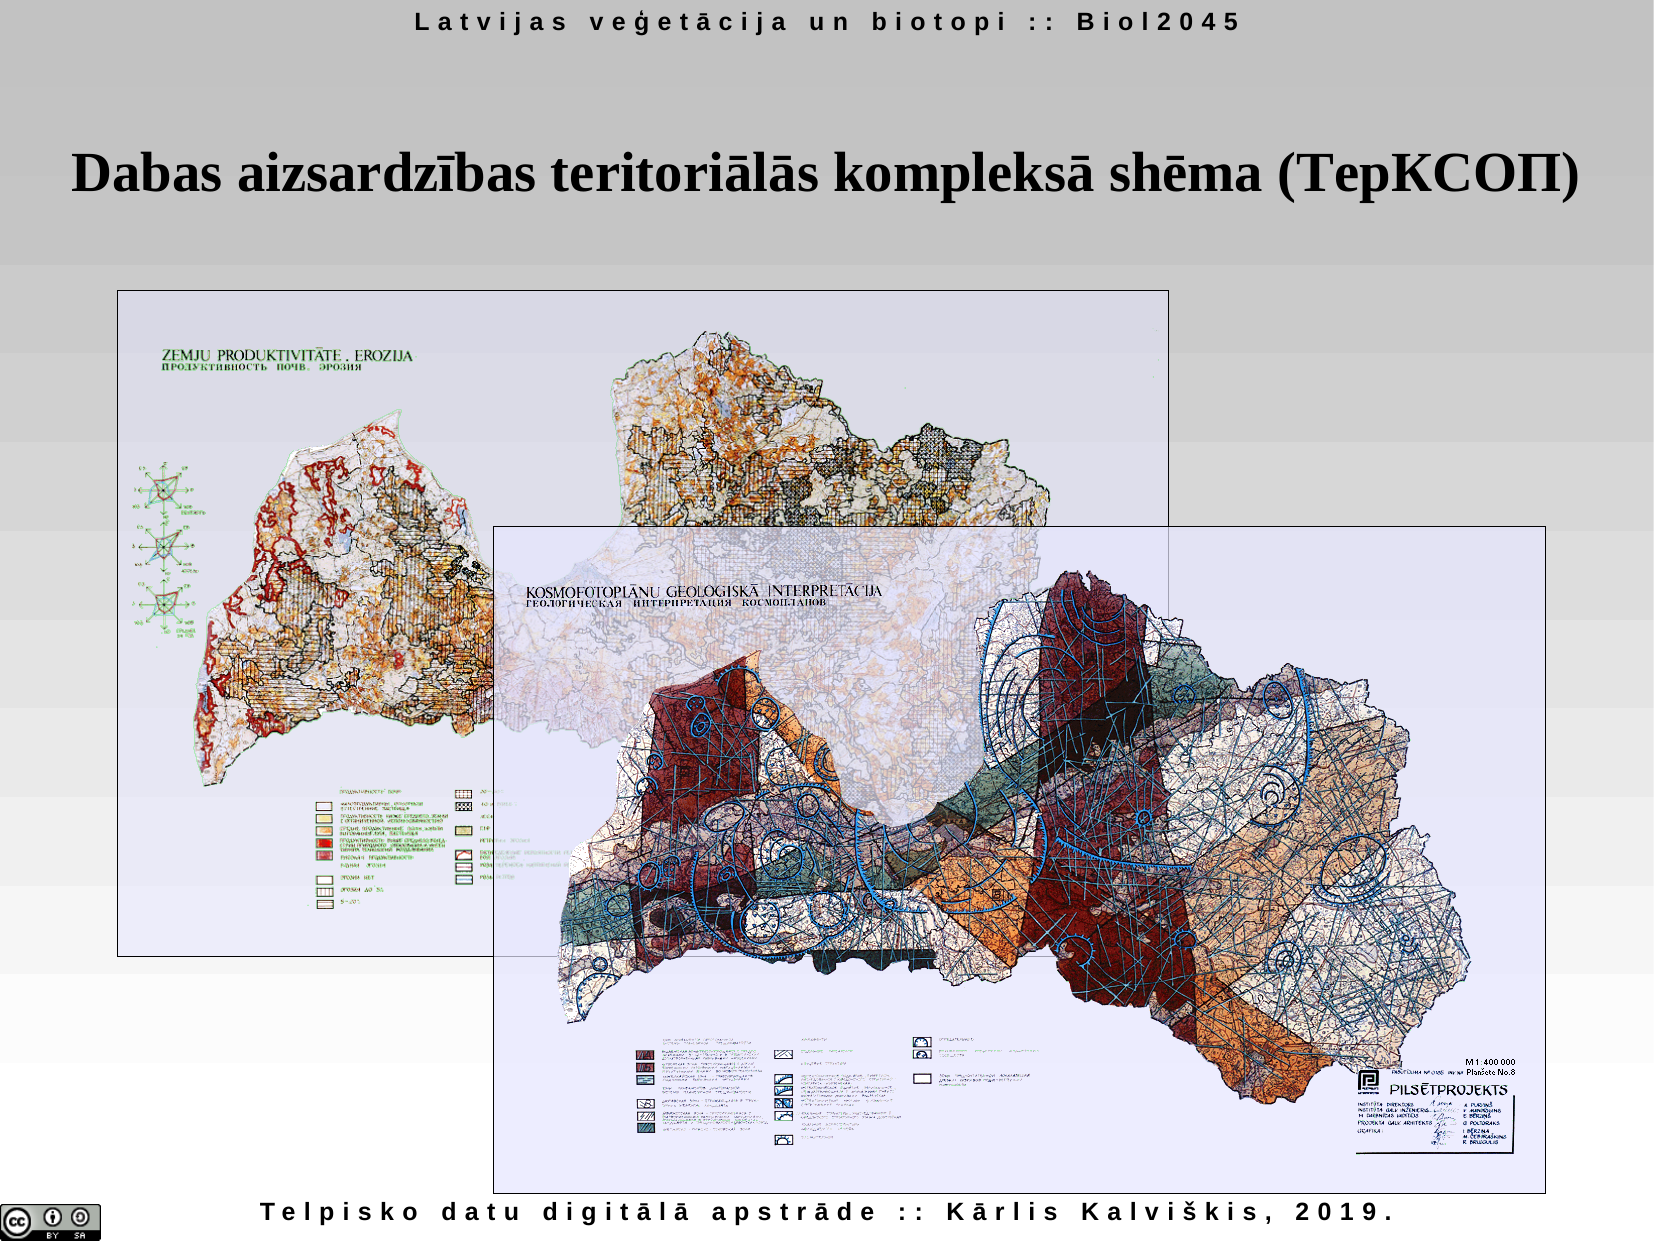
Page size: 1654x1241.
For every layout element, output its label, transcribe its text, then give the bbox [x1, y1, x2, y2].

picture [0, 0, 1654, 1241]
text_box [117, 296, 1546, 1194]
title Dabas aizsardzības teritoriālās kompleksā shēma (ТерКСОП) [29, 49, 1625, 296]
